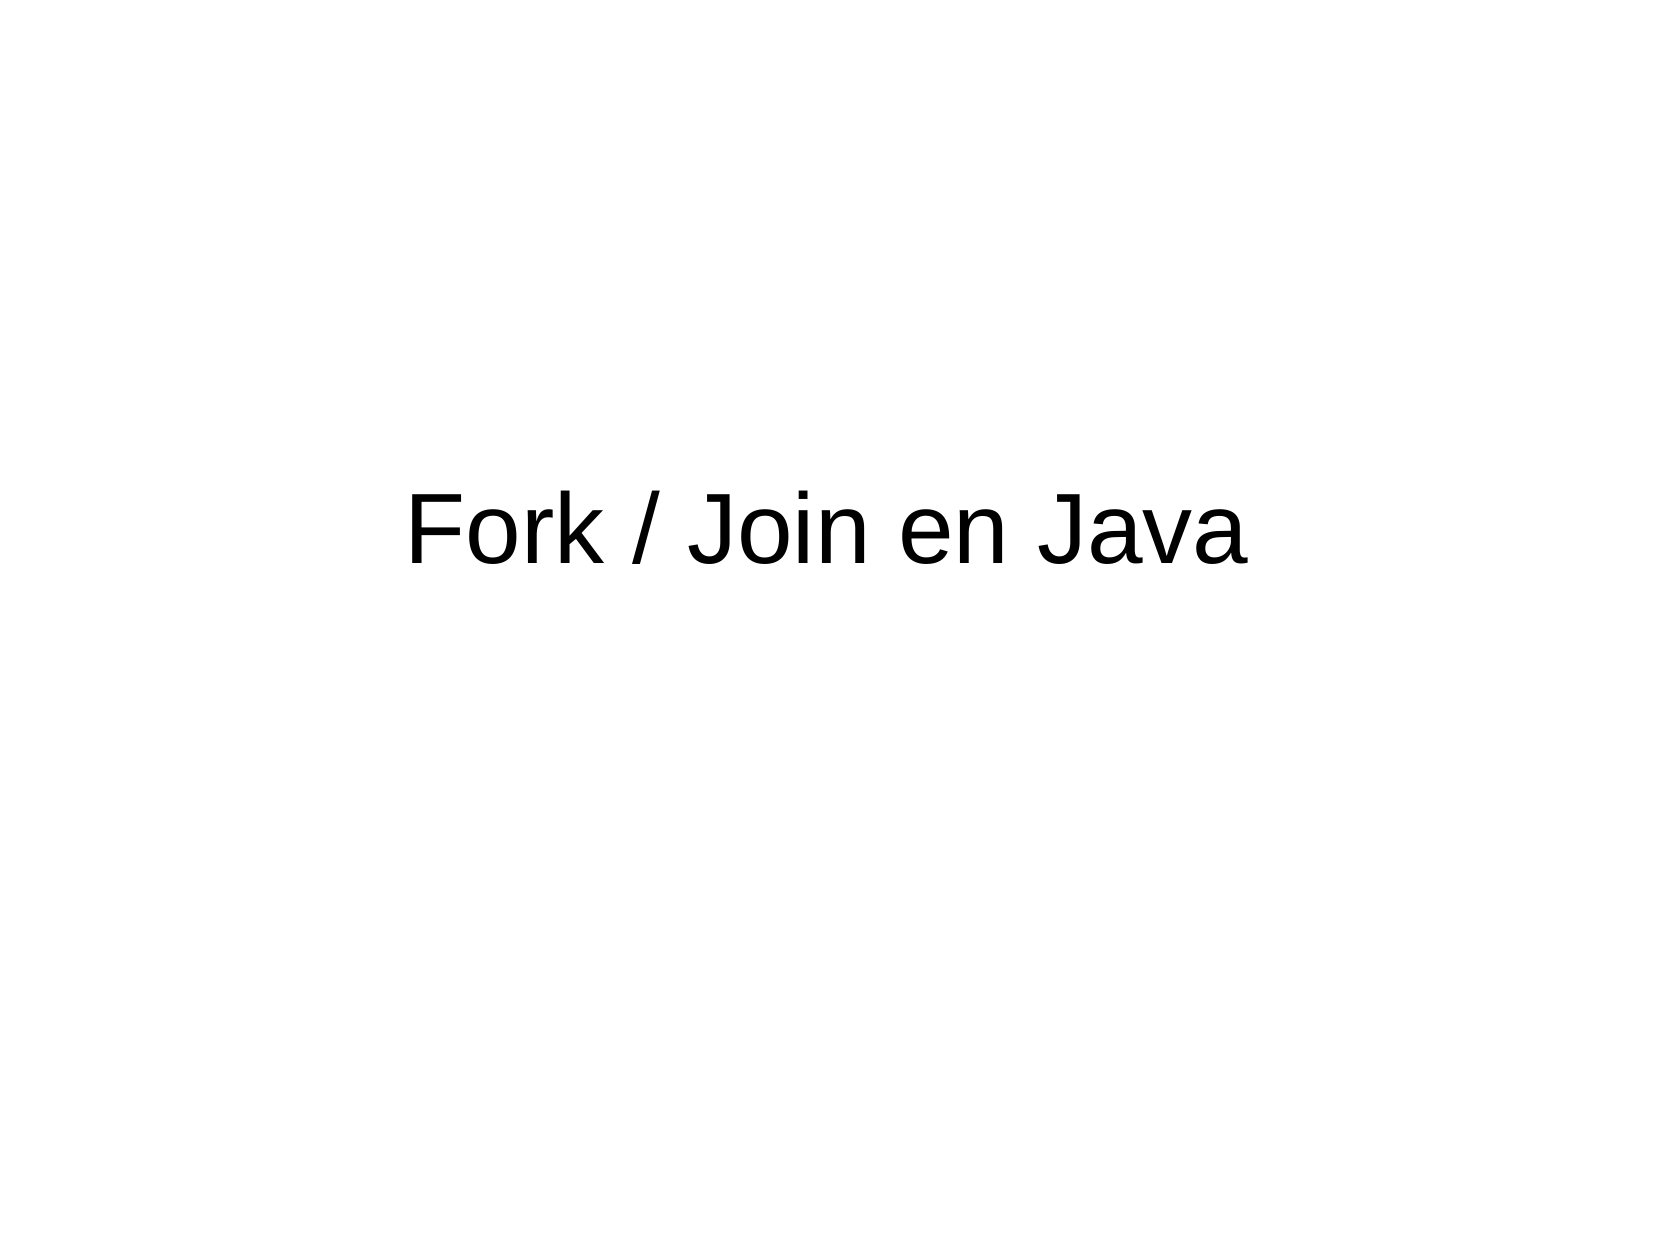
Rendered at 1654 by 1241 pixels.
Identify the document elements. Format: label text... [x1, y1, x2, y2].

subtitle Fork / Join en Java [82, 49, 1571, 1010]
